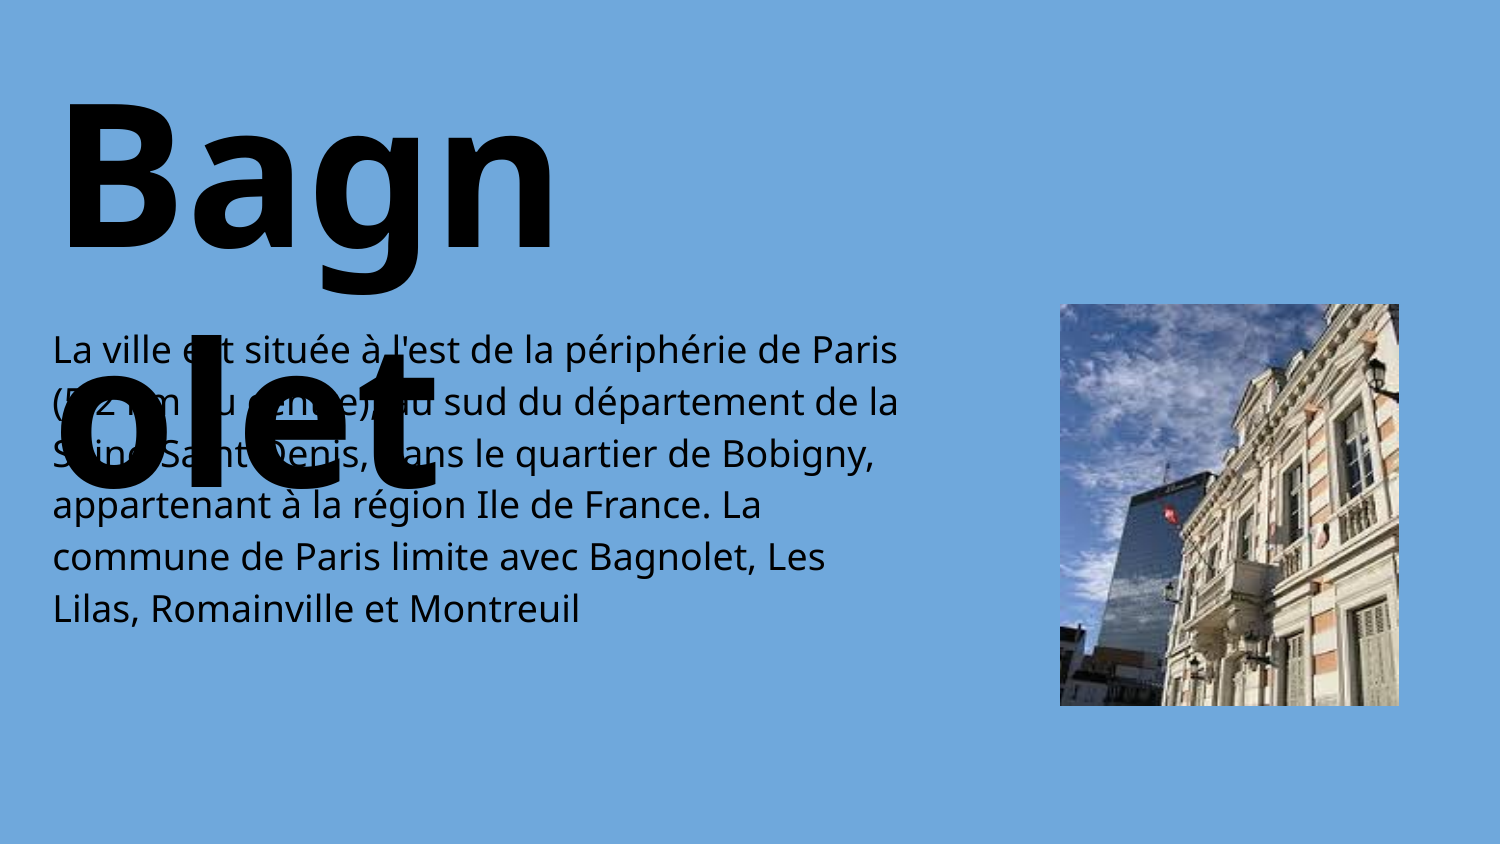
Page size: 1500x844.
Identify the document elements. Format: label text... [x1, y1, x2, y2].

title Bagnolet [37, 32, 626, 304]
picture [1060, 304, 1399, 706]
text_box La ville est située à l'est de la périphérie de Paris (5,2 km du centre), au sud du département de la Seine-Saint-Denis, dans le quartier de Bobigny, appartenant à la région Ile de France. La commune de Paris limite avec Bagnolet, Les Lilas, Romainville et Montreuil [37, 304, 923, 726]
